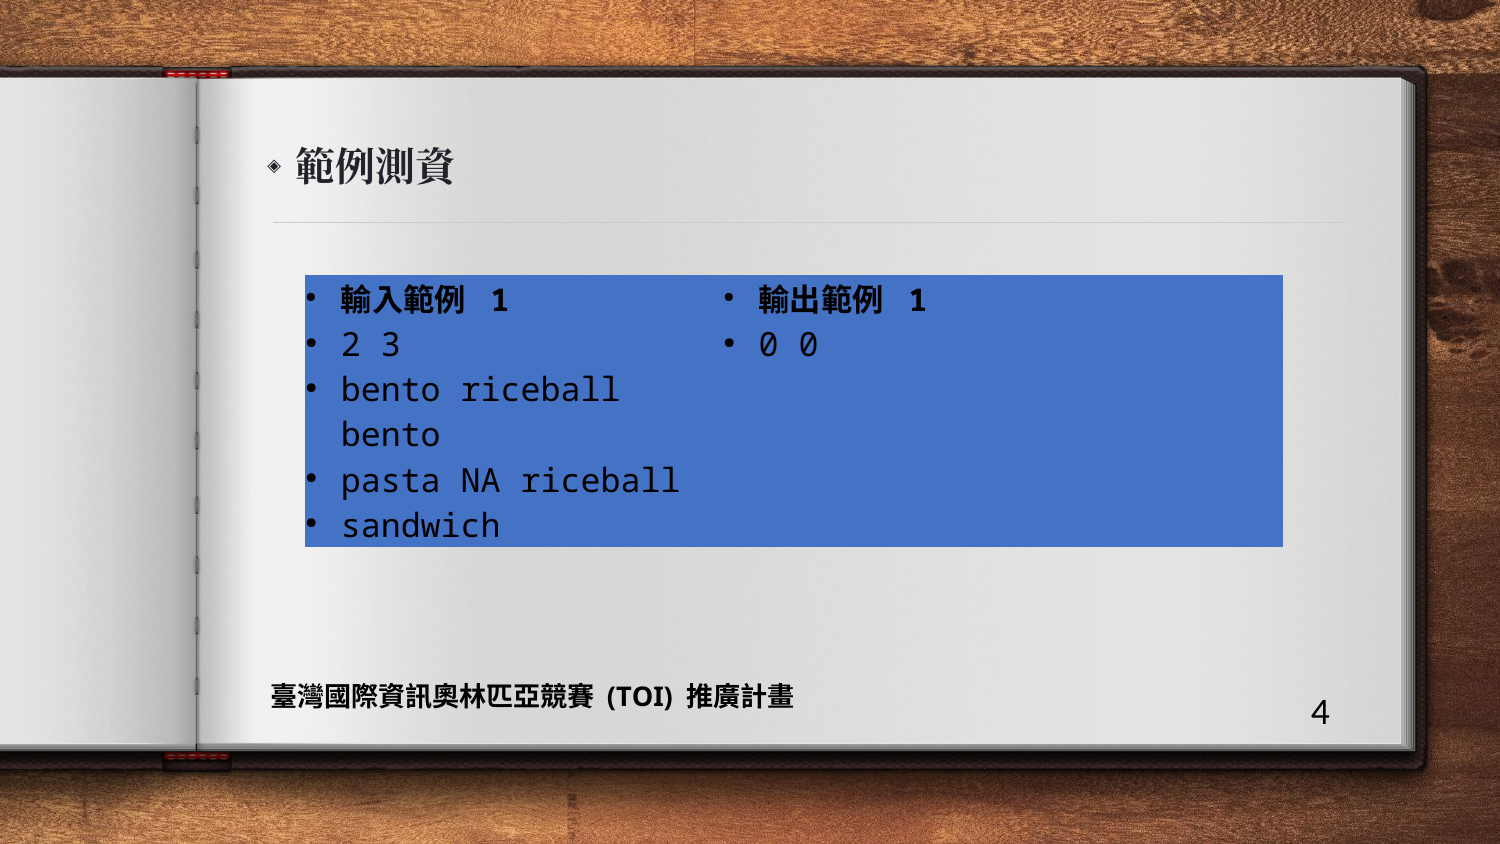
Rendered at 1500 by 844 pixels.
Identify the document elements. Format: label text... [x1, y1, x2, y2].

list 範例測資 [252, 126, 1194, 205]
table_header 輸出範例 1 0 0 [723, 275, 1283, 547]
table_header 輸入範例 1 2 3 bento riceball bento pasta NA riceball sandwich [305, 275, 723, 547]
text_box 4 [1295, 672, 1386, 737]
